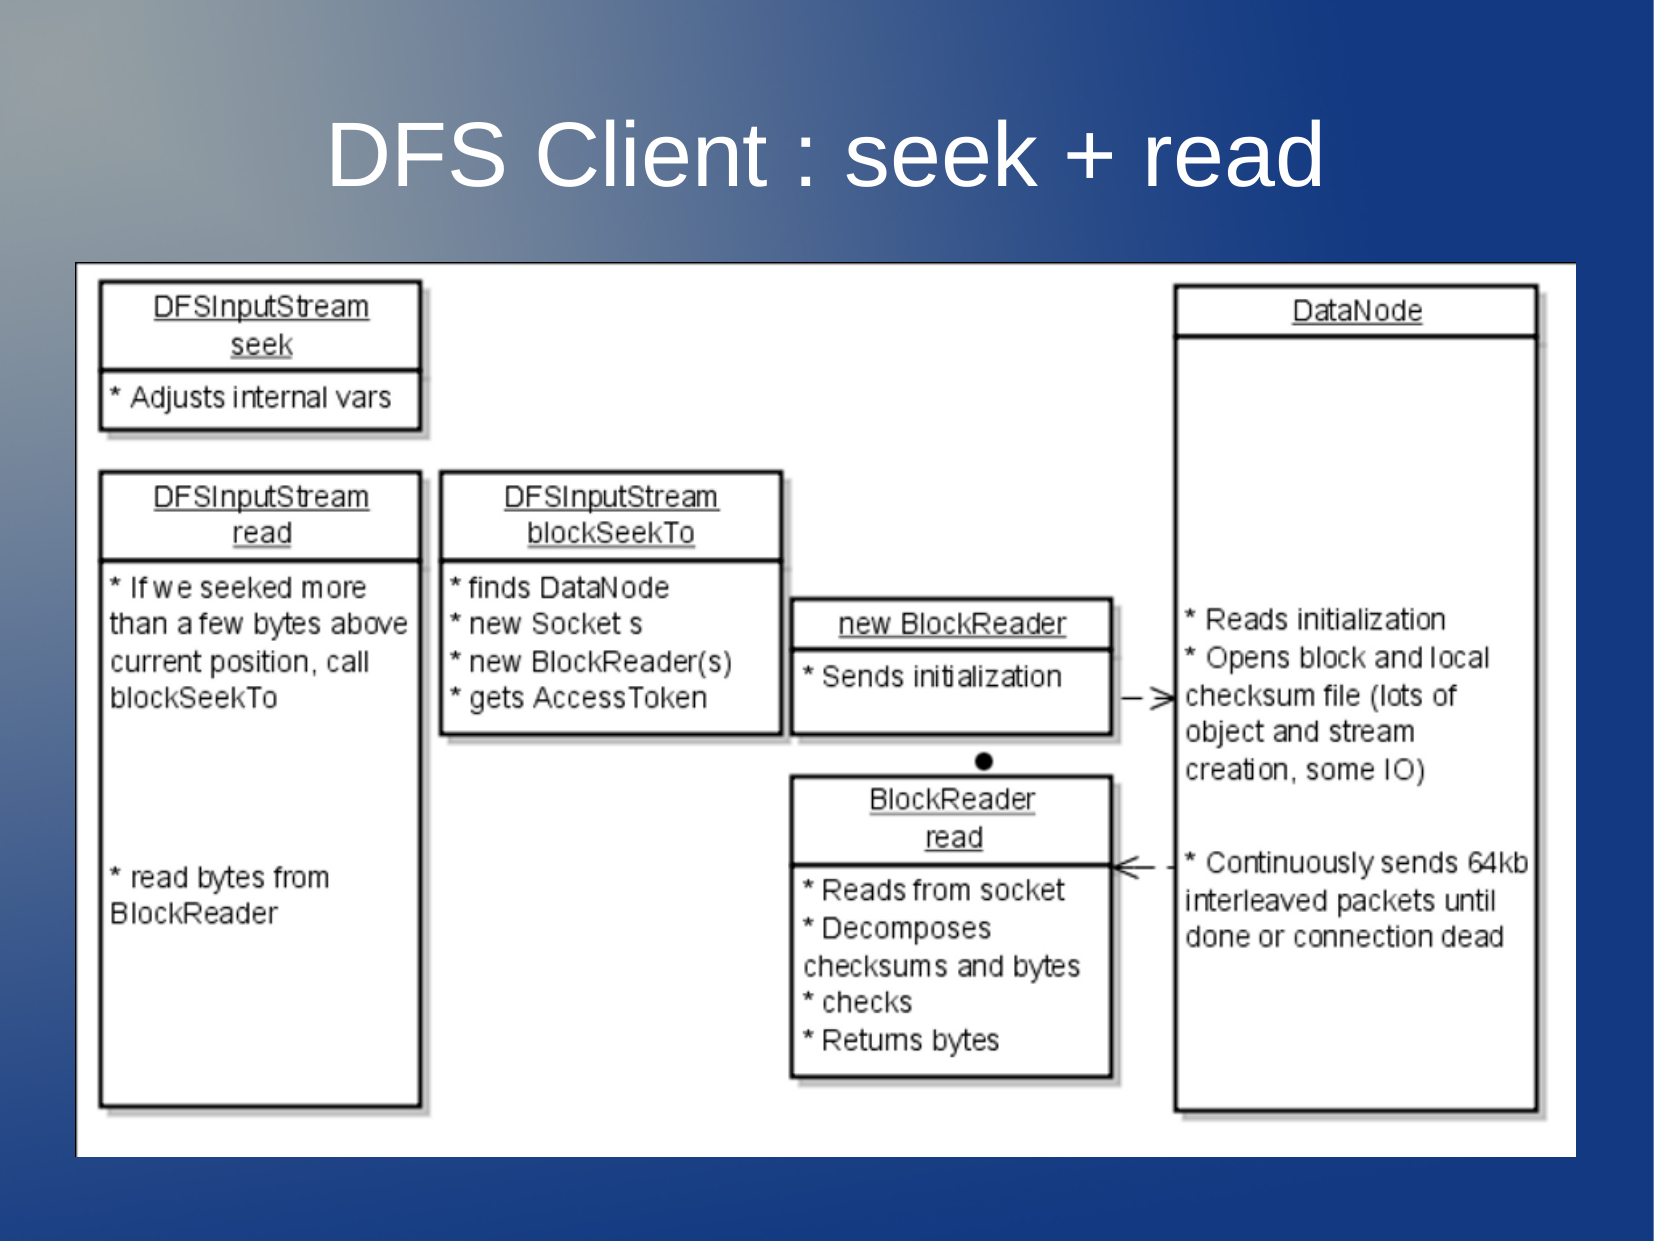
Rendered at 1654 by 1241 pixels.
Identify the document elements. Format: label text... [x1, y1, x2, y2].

title DFS Client : seek + read [82, 49, 1571, 257]
picture [0, 0, 1654, 1241]
